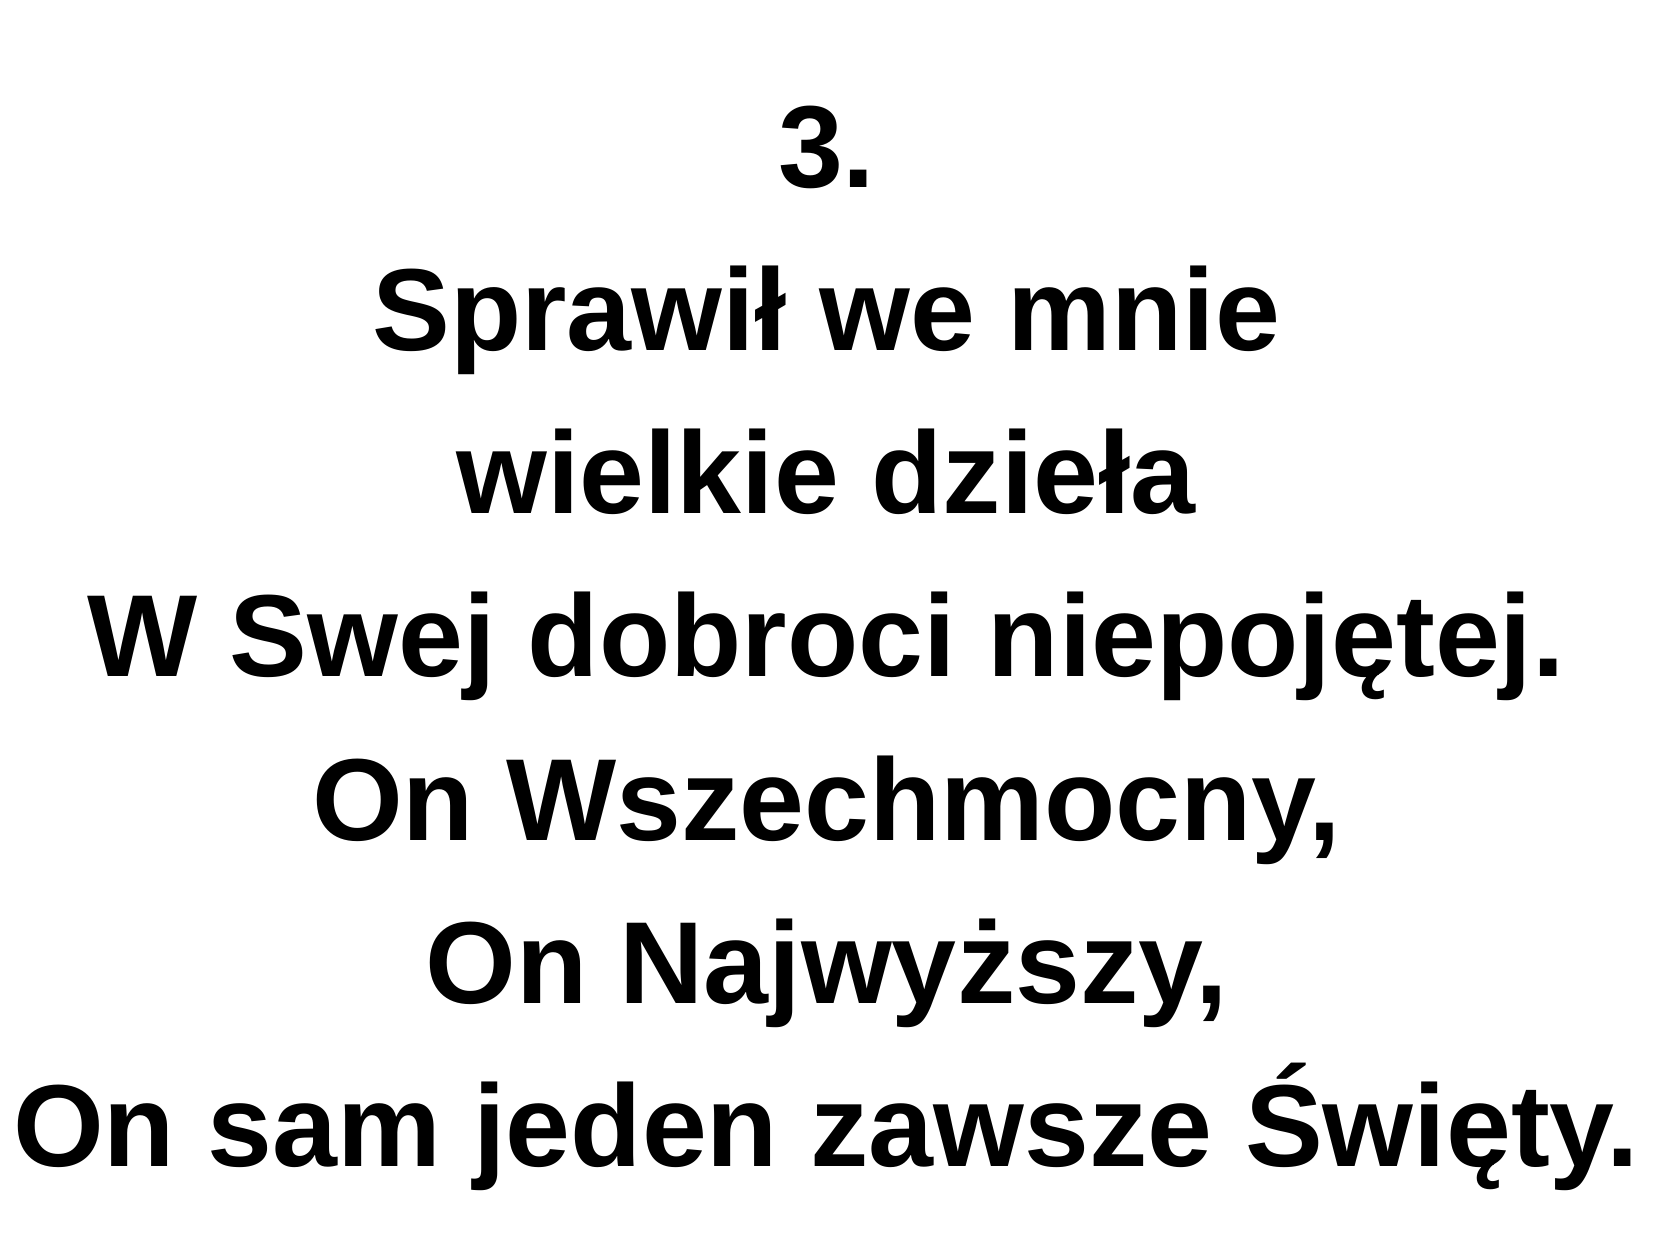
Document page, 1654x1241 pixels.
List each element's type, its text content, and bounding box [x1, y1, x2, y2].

subtitle 3. Sprawił we mnie wielkie dzieła W Swej dobroci niepojętej. On Wszechmocny, On Najwyższy, On sam jeden zawsze Święty. [0, 0, 1654, 1241]
